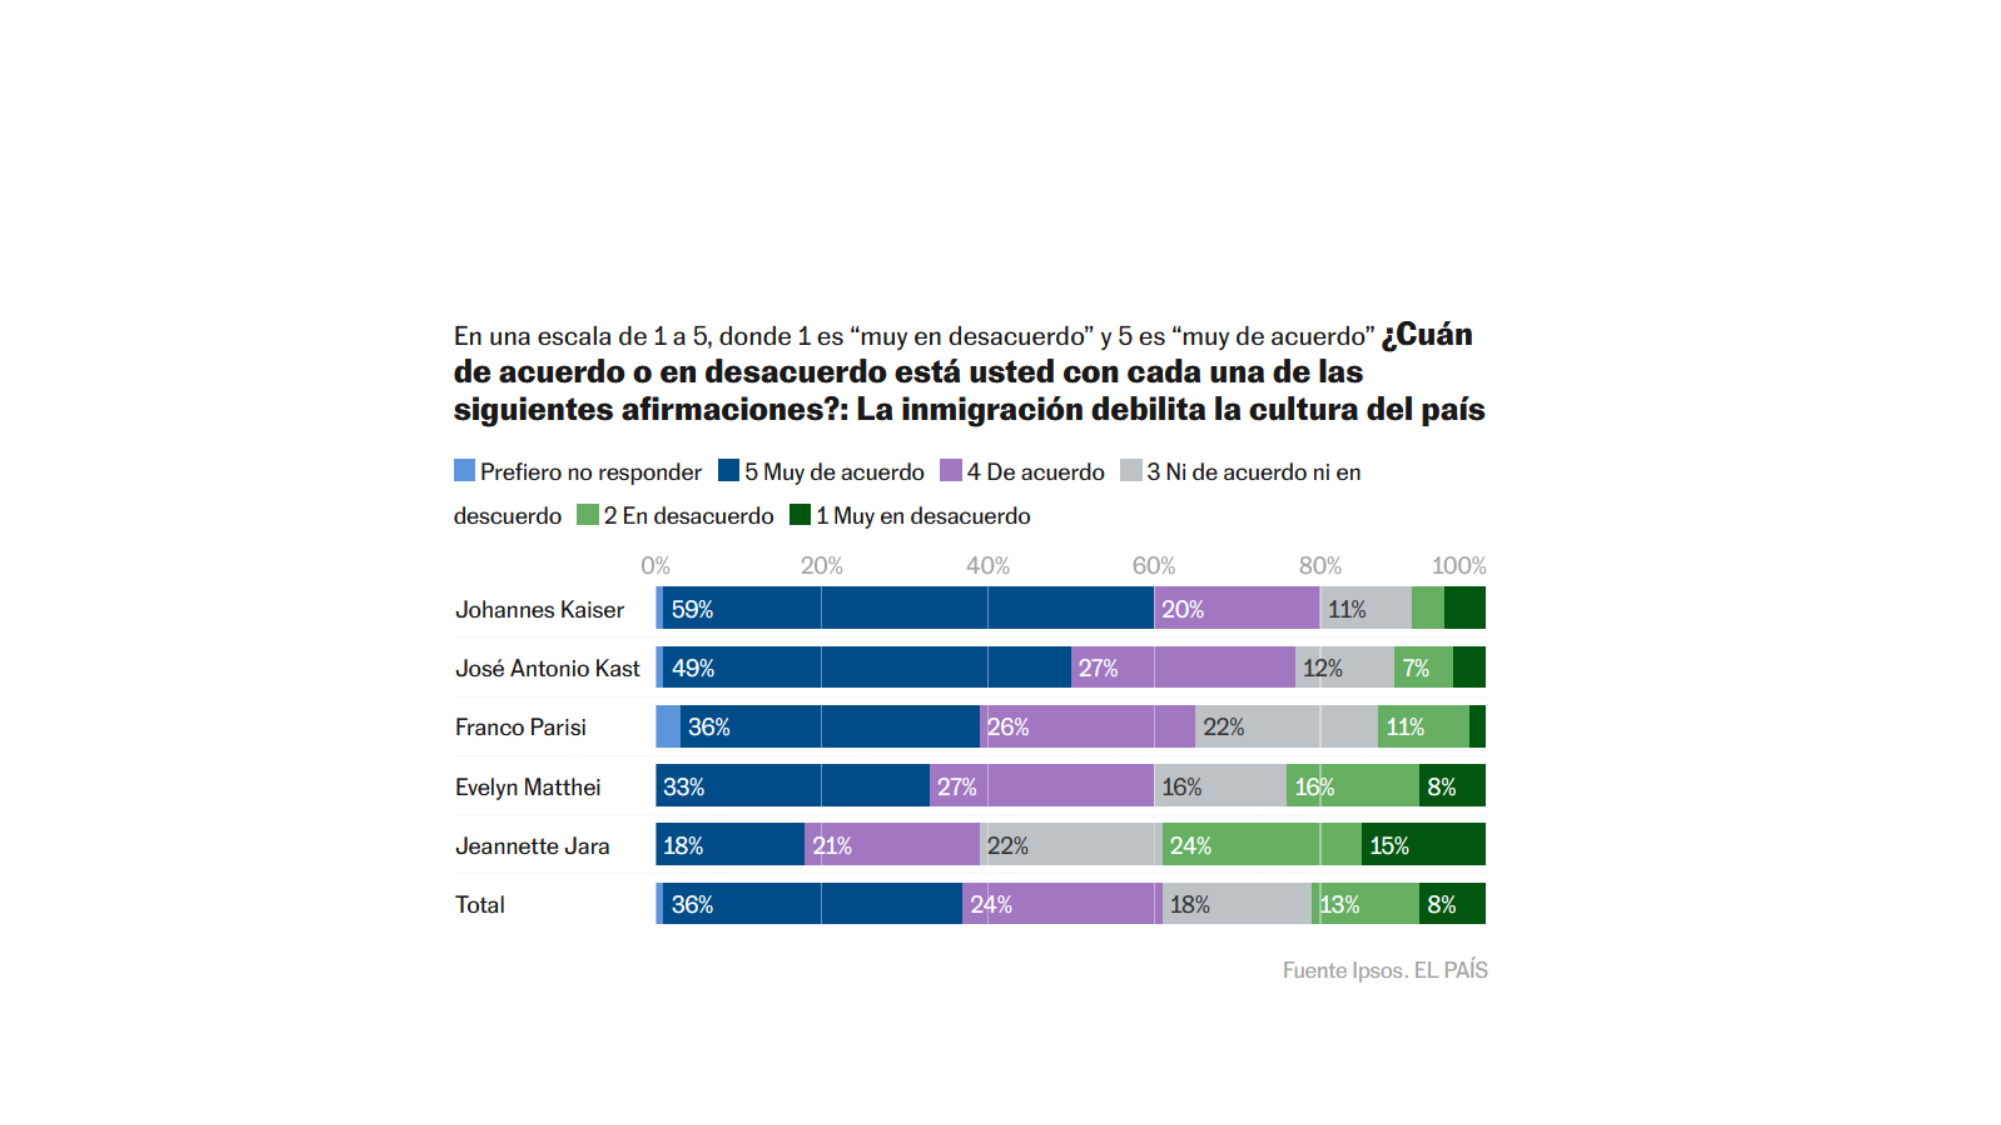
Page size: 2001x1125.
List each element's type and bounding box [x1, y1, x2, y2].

picture [429, 305, 1571, 1008]
